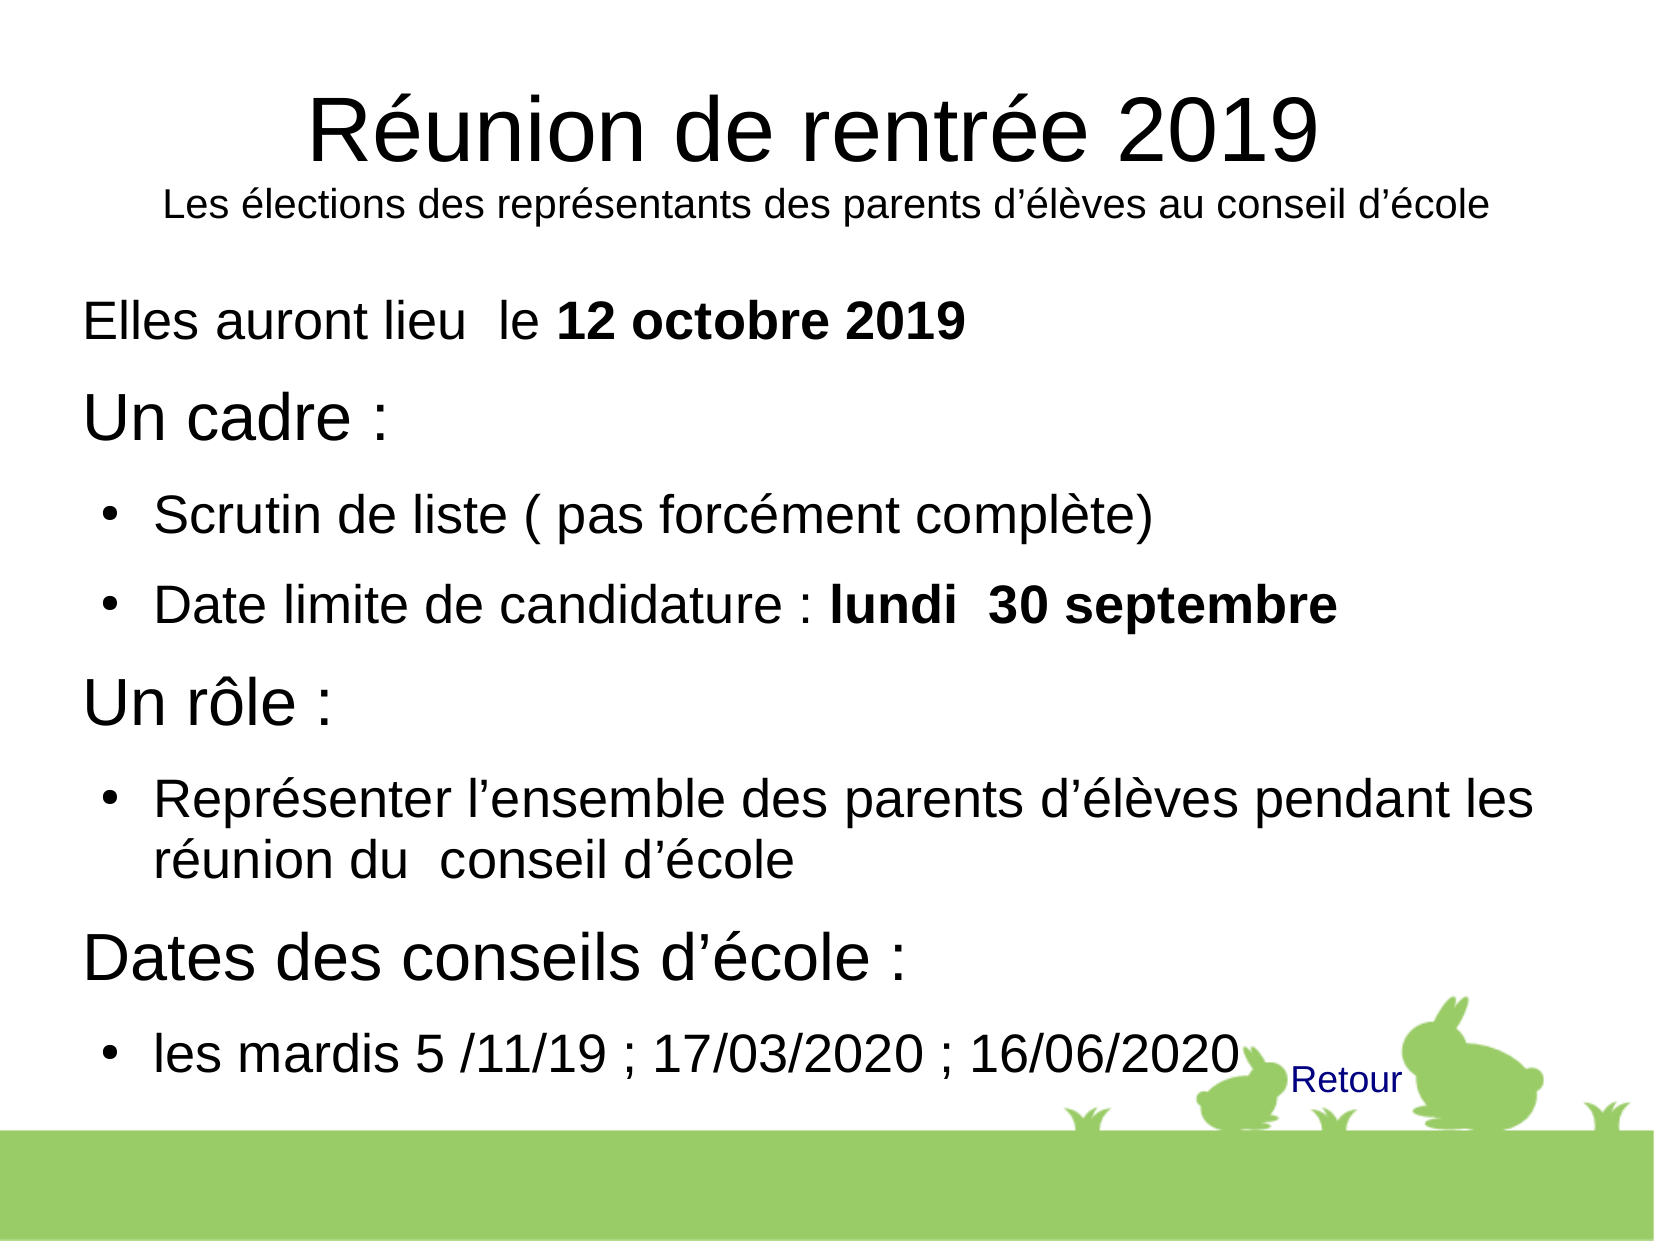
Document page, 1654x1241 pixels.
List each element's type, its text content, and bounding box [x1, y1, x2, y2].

picture [0, 0, 1654, 1241]
text_box Retour [1275, 1051, 1441, 1115]
title Réunion de rentrée 2019 Les élections des représentants des parents d’élèves au conseil d’école [82, 49, 1571, 257]
list Elles auront lieu le 12 octobre 2019 Un cadre : Scrutin de liste ( pas forcément complète) Date limite de candidature : lundi 30 septembre Un rôle : Représenter l’ensemble des parents d’élèves pendant les réunion du conseil d’école Dates des conseils d’école : les mardis 5 /11/19 ; 17/03/2020 ; 16/06/2020 [82, 290, 1571, 1010]
